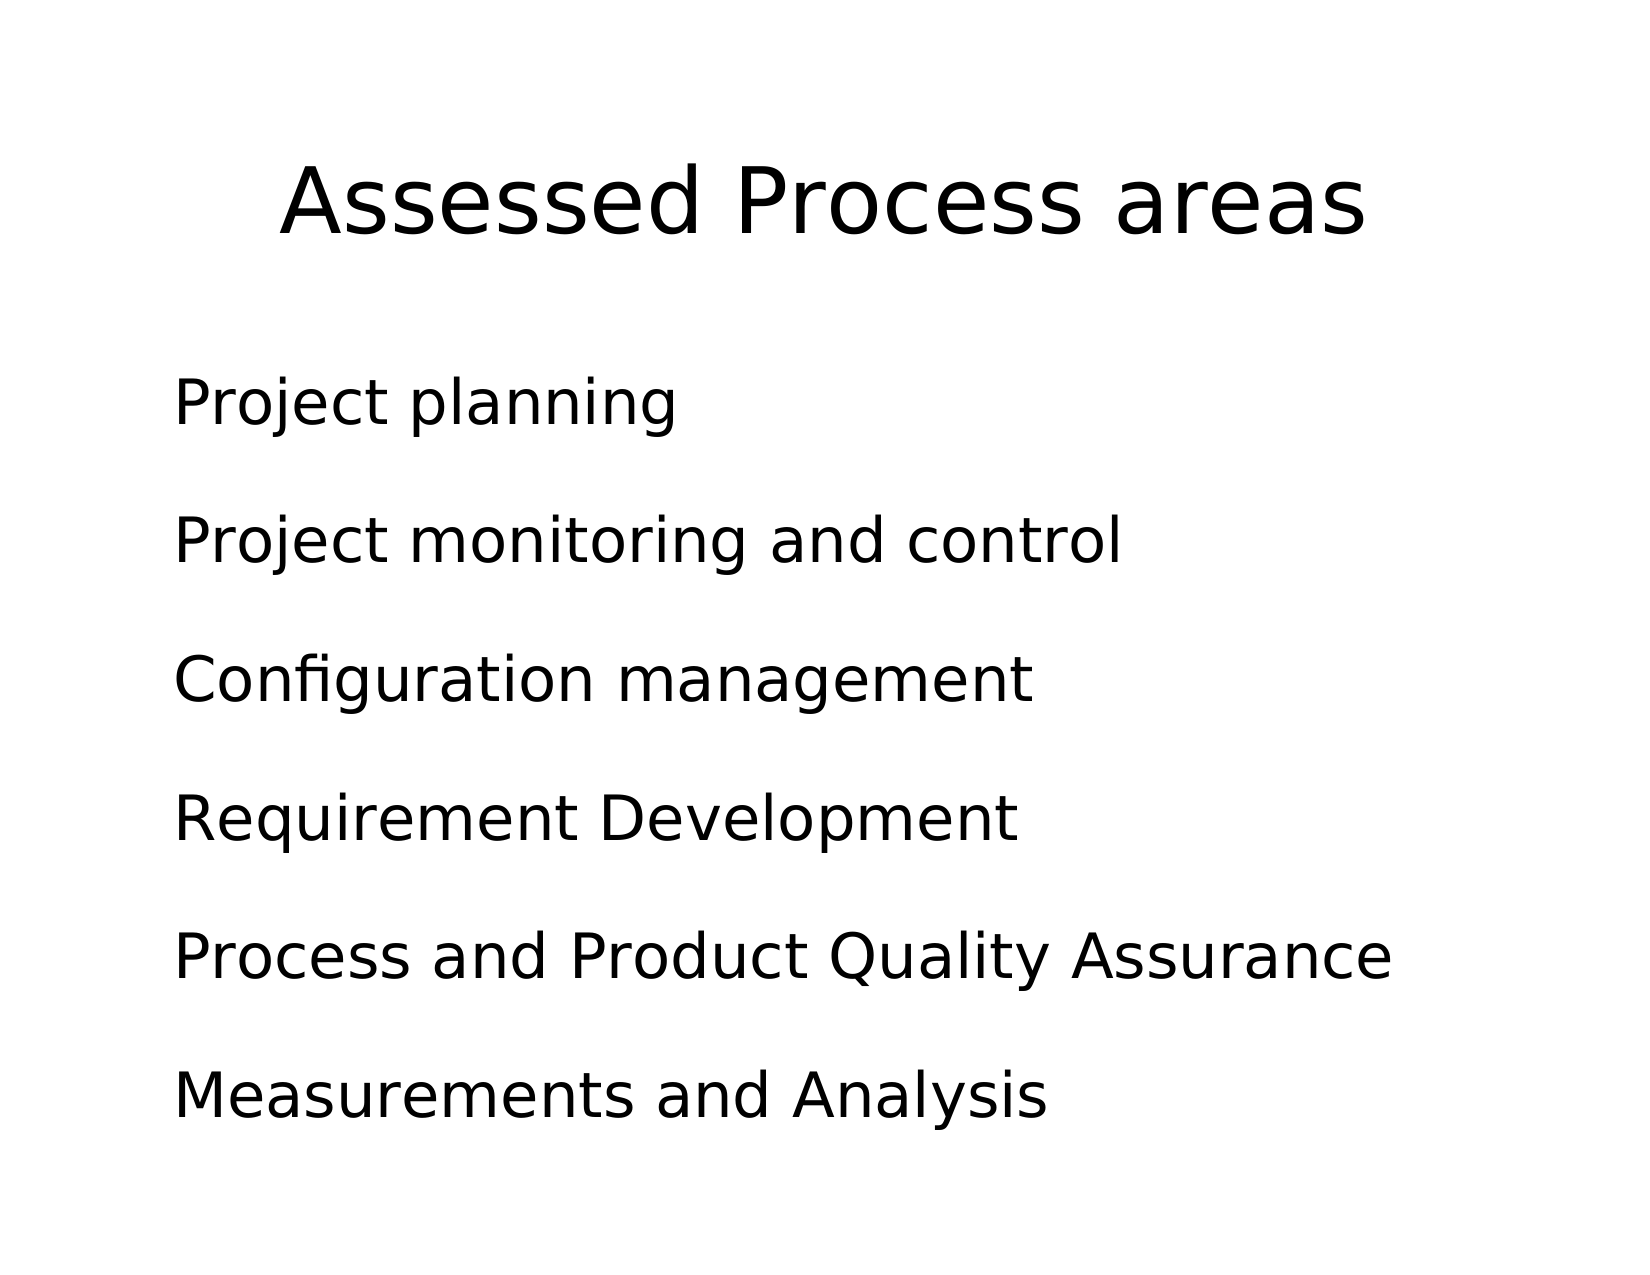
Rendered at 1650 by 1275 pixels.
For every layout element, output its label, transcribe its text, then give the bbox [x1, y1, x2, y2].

list Project planning Project monitoring and control Configuration management Requirement Development Process and Product Quality Assurance Measurements and Analysis [135, 329, 1515, 1096]
title Assessed Process areas [135, 112, 1515, 291]
